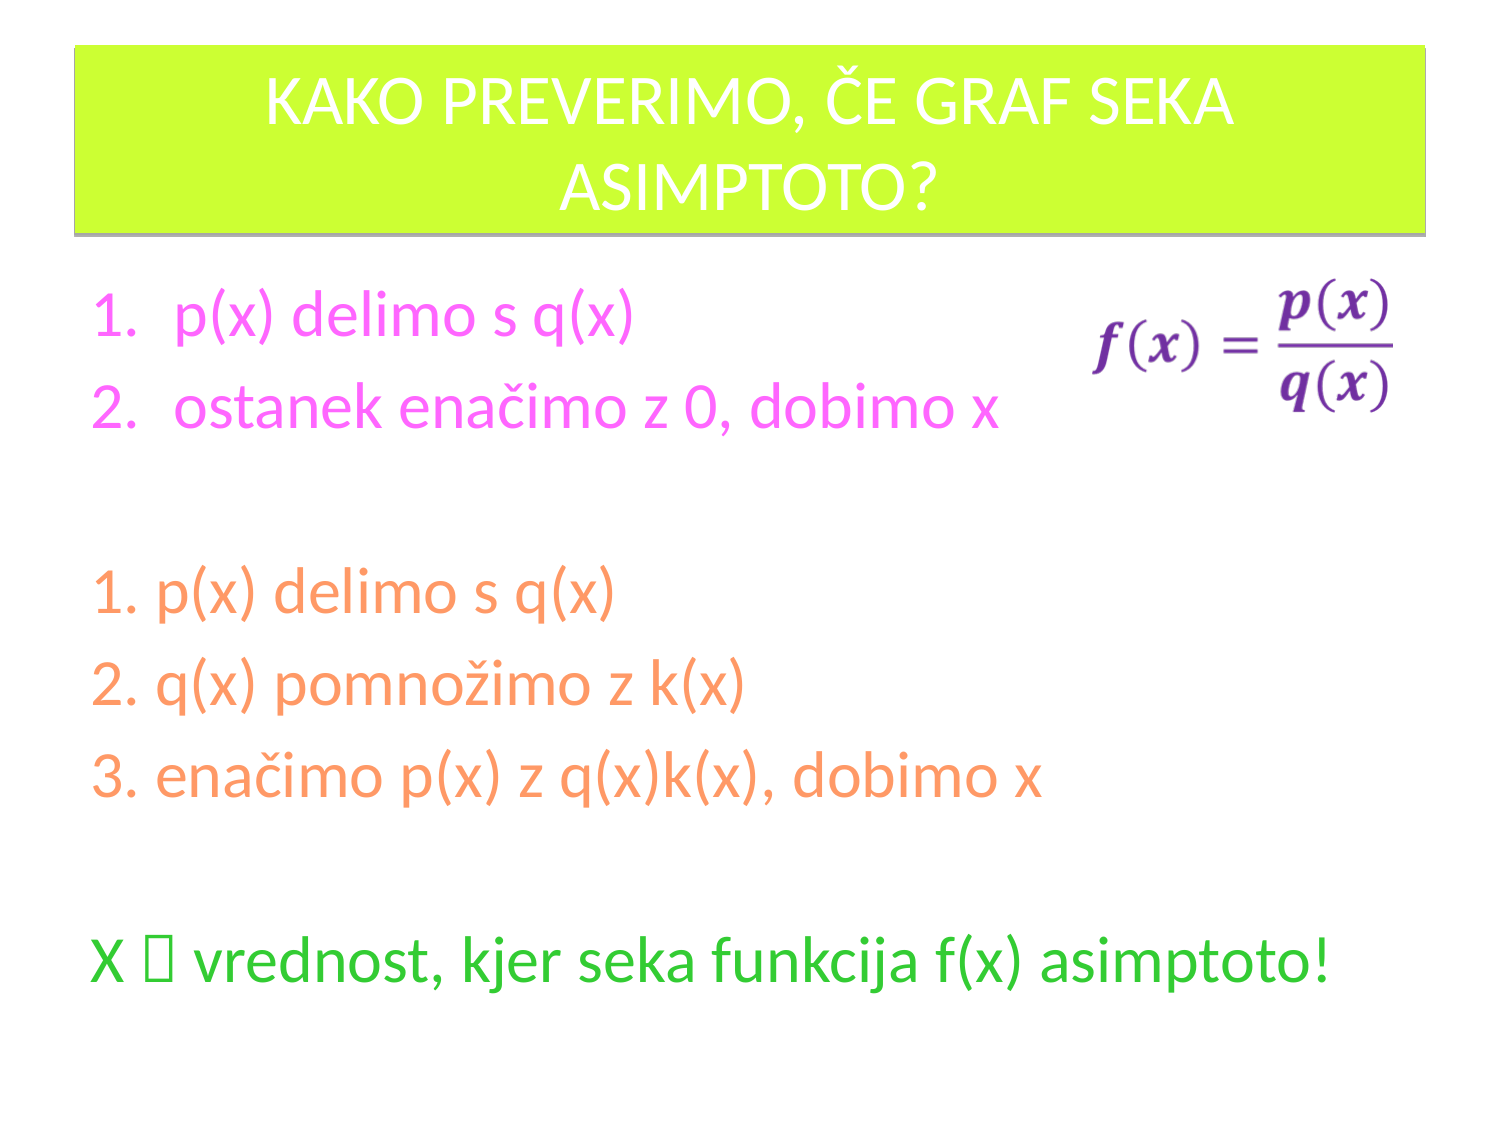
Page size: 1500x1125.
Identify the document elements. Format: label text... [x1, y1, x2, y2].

picture [1092, 278, 1393, 413]
list p(x) delimo s q(x) ostanek enačimo z 0, dobimo x 1. p(x) delimo s q(x) 2. q(x) pomnožimo z k(x) 3. enačimo p(x) z q(x)k(x), dobimo x X  vrednost, kjer seka funkcija f(x) asimptoto! [75, 262, 1425, 1005]
title KAKO PREVERIMO, ČE GRAF SEKA ASIMPTOTO? [75, 45, 1425, 233]
